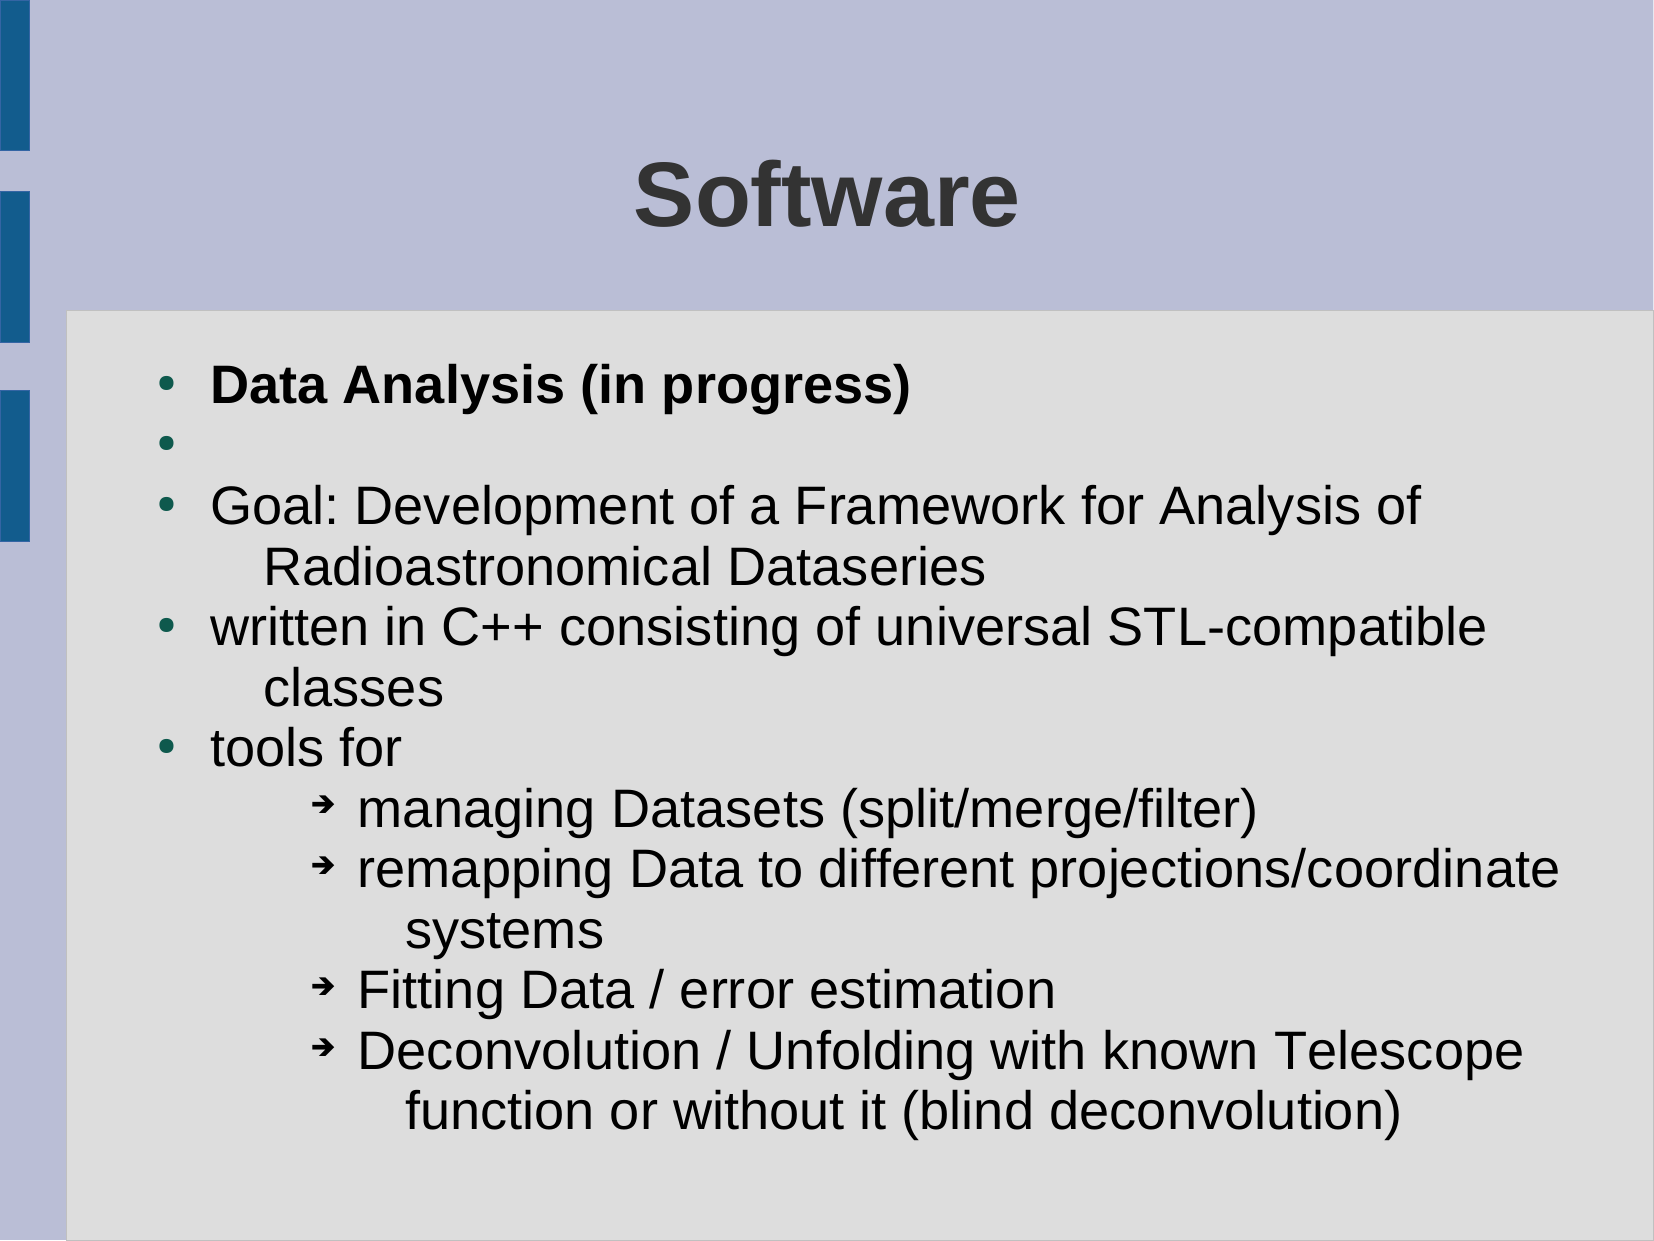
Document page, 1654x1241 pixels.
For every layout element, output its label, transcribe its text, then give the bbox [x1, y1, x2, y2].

title Software [121, 91, 1534, 299]
list Data Analysis (in progress) Goal: Development of a Framework for Analysis of Radioastronomical Dataseries written in C++ consisting of universal STL-compatible classes tools for managing Datasets (split/merge/filter) remapping Data to different projections/coordinate systems Fitting Data / error estimation Deconvolution / Unfolding with known Telescope function or without it (blind deconvolution) [121, 354, 1595, 1182]
